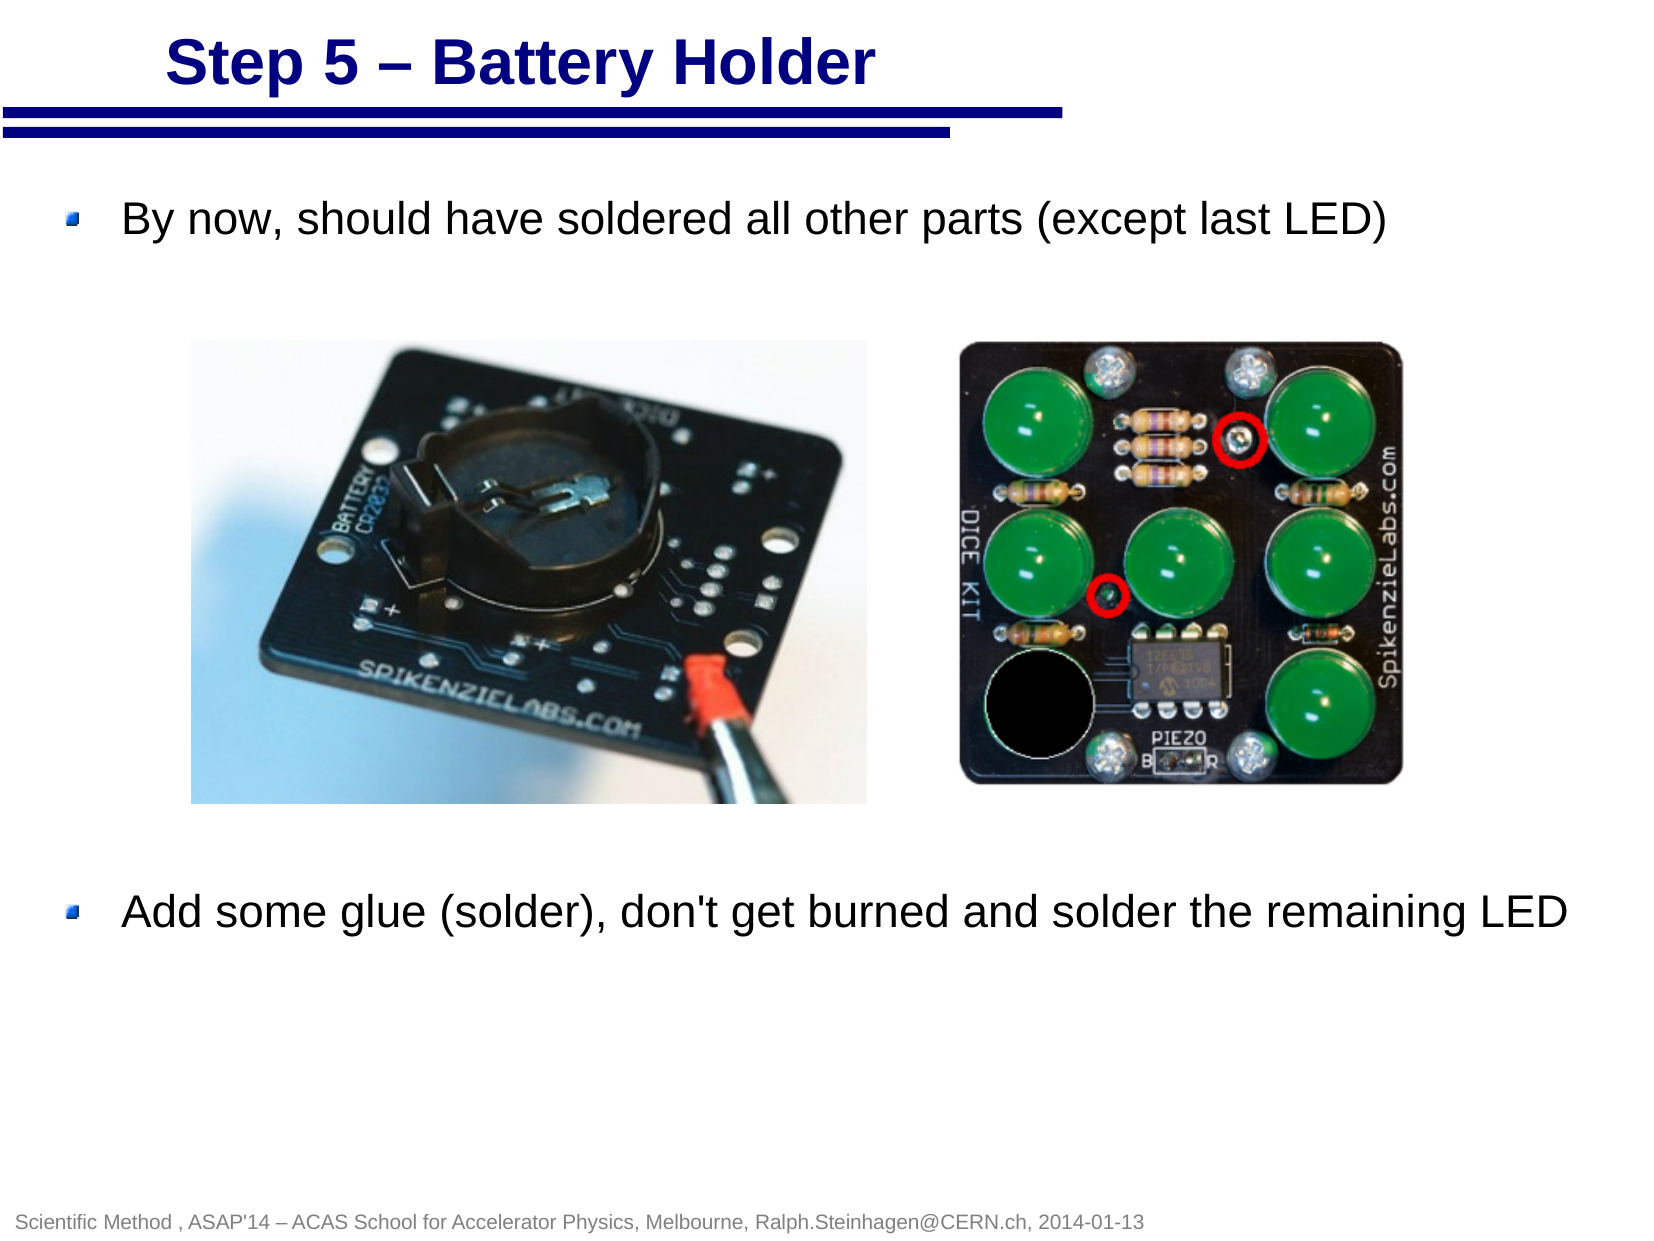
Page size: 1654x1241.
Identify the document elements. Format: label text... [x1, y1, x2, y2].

title Step 5 – Battery Holder [165, 0, 1323, 124]
list By now, should have soldered all other parts (except last LED) Add some glue (solder), don't get burned and solder the remaining LED [65, 192, 1628, 1205]
picture [191, 340, 867, 804]
picture [946, 331, 1416, 797]
